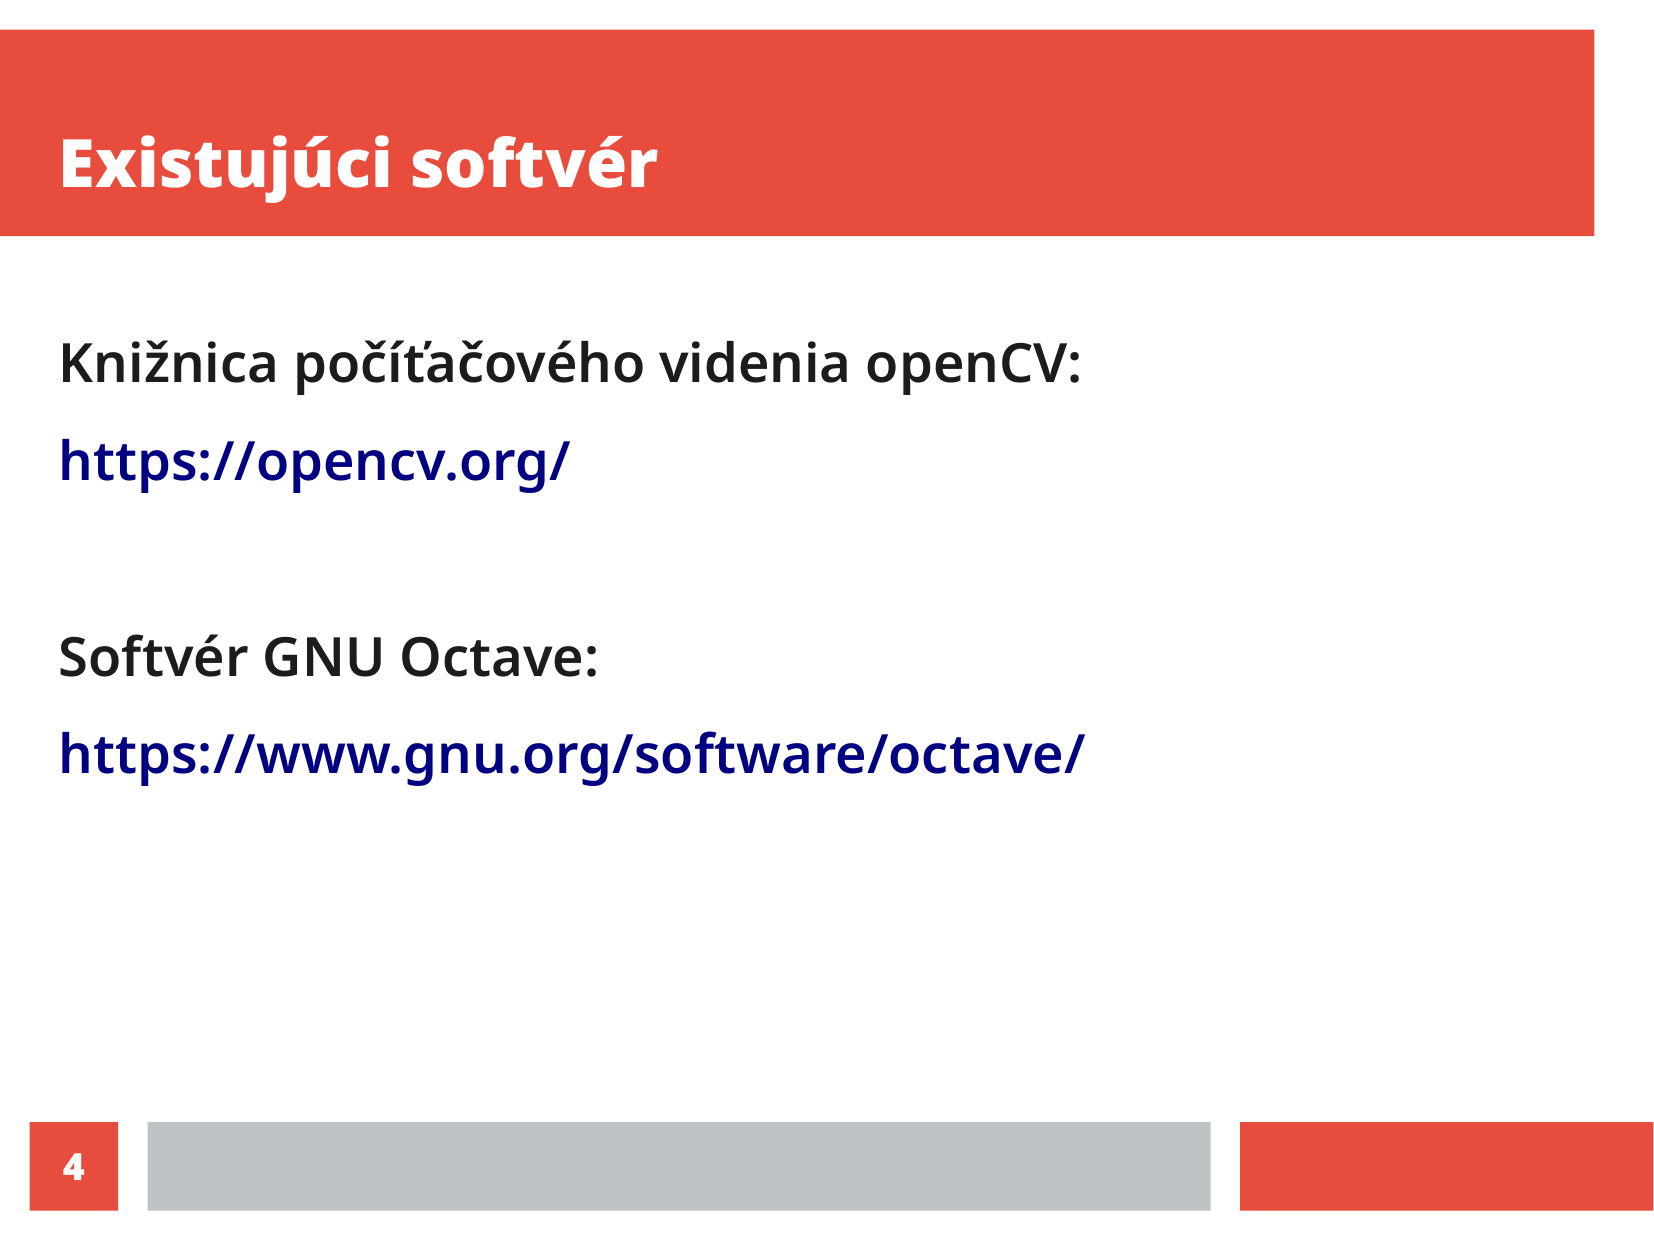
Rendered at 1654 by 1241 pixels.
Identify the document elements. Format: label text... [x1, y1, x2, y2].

list Knižnica počíťačového videnia openCV: https://opencv.org/ Softvér GNU Octave: https://www.gnu.org/software/octave/ [59, 324, 1565, 1093]
title Existujúci softvér [59, 59, 1595, 207]
